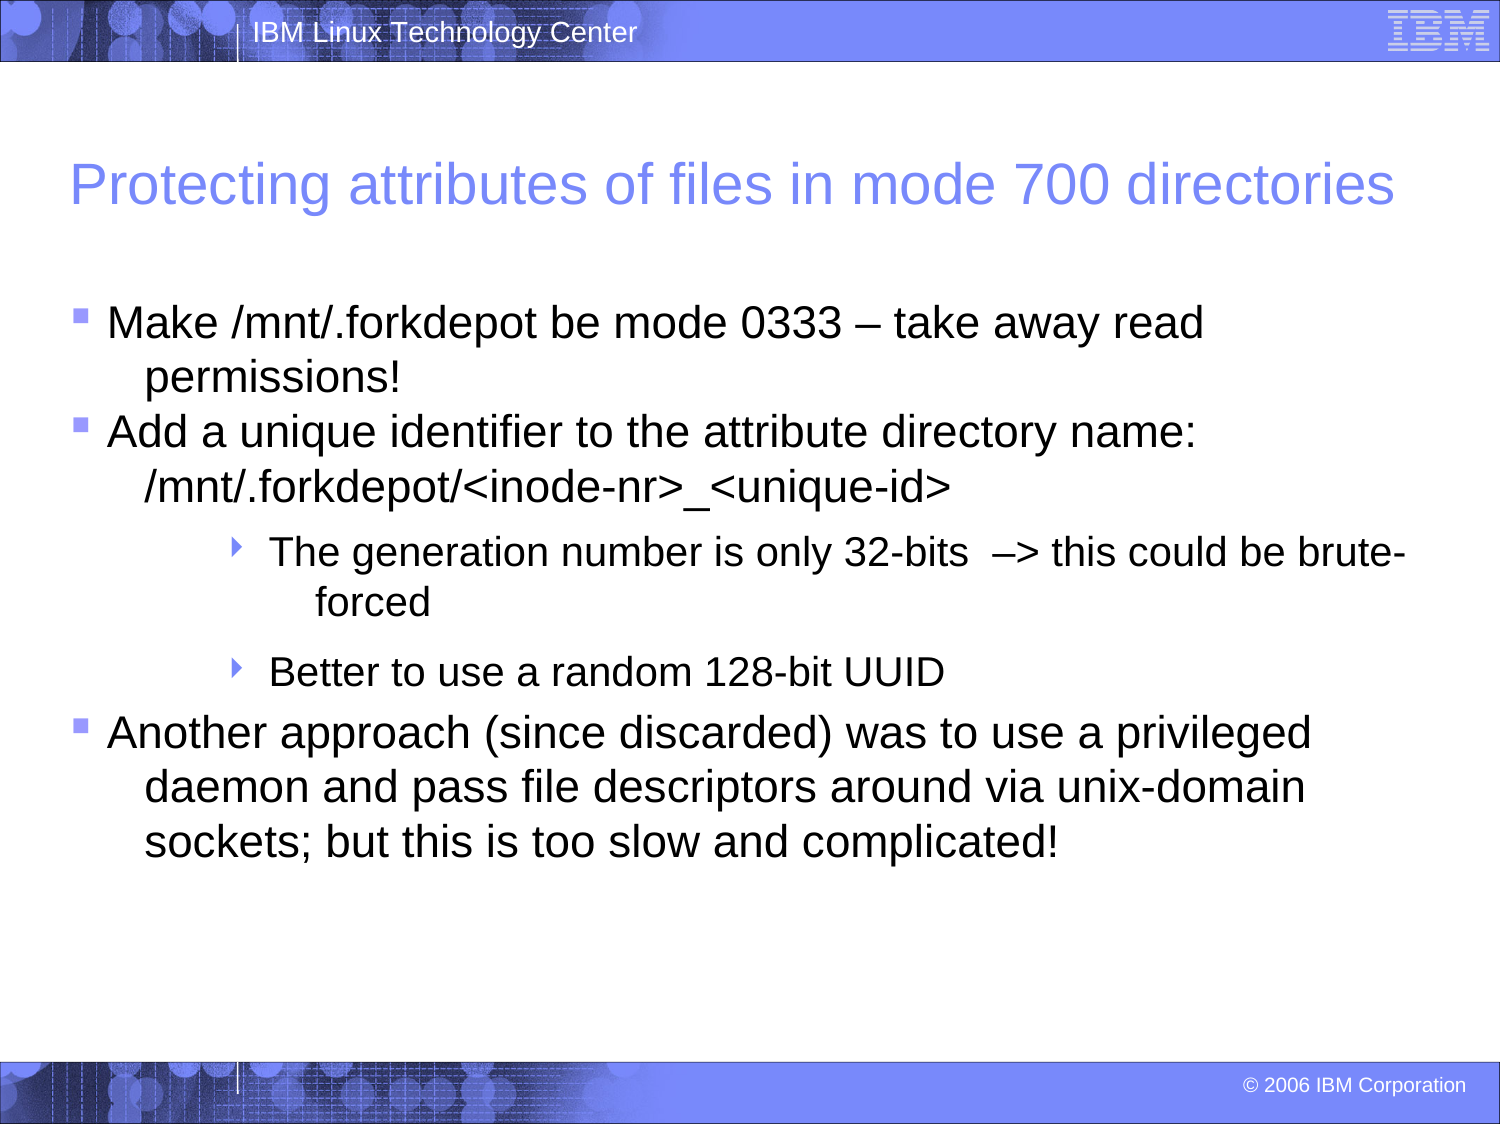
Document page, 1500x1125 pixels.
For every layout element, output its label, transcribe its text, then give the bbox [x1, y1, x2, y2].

picture [1, 1, 1499, 61]
title Protecting attributes of files in mode 700 directories [69, 144, 1422, 227]
list Make /mnt/.forkdepot be mode 0333 – take away read permissions! Add a unique identifier to the attribute directory name: /mnt/.forkdepot/<inode-nr>_<unique-id> The generation number is only 32-bits –> this could be brute-forced Better to use a random 128-bit UUID Another approach (since discarded) was to use a privileged daemon and pass file descriptors around via unix-domain sockets; but this is too slow and complicated! [69, 293, 1433, 934]
picture [1, 1063, 1499, 1123]
